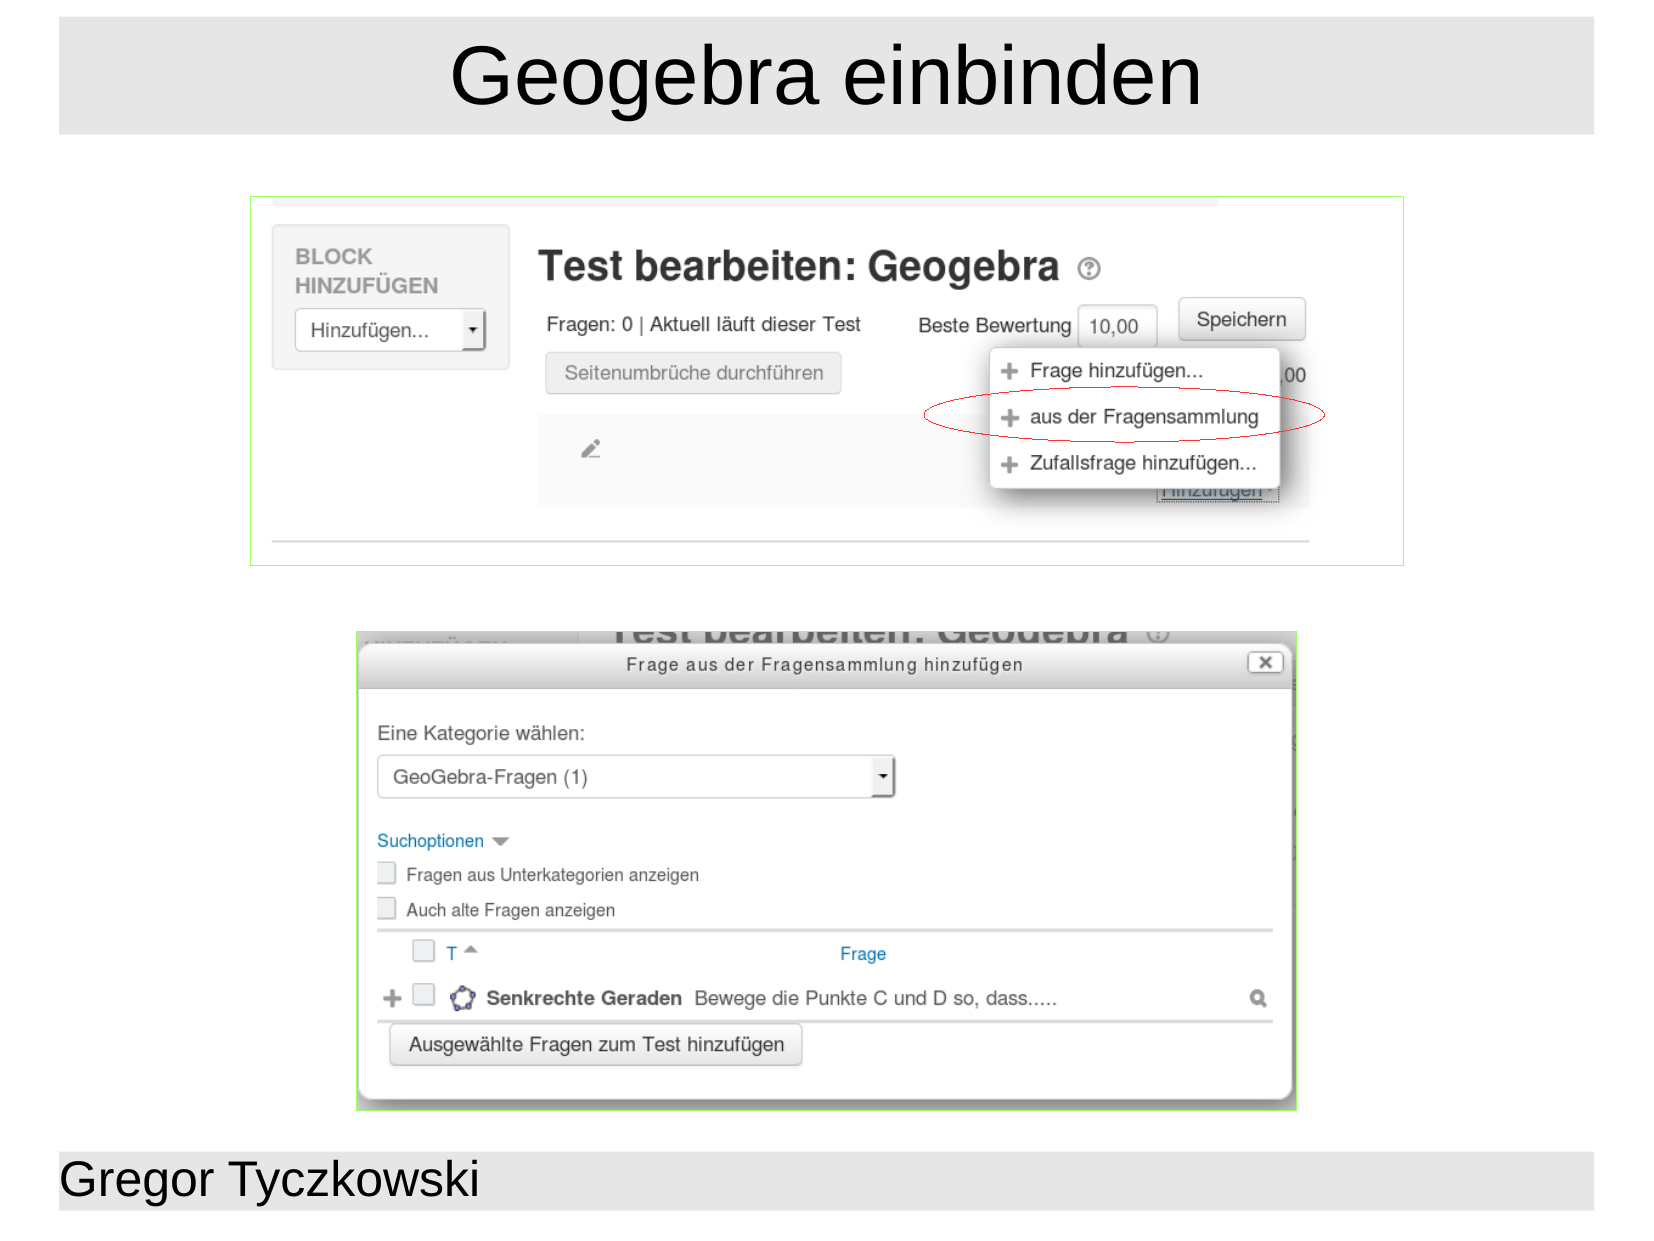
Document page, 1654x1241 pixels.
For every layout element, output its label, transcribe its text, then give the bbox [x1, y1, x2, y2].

picture [250, 196, 1404, 566]
picture [356, 631, 1297, 1111]
list Gregor Tyczkowski [59, 1151, 1595, 1211]
title Geogebra einbinden [59, 16, 1595, 135]
text_box [924, 386, 1325, 443]
